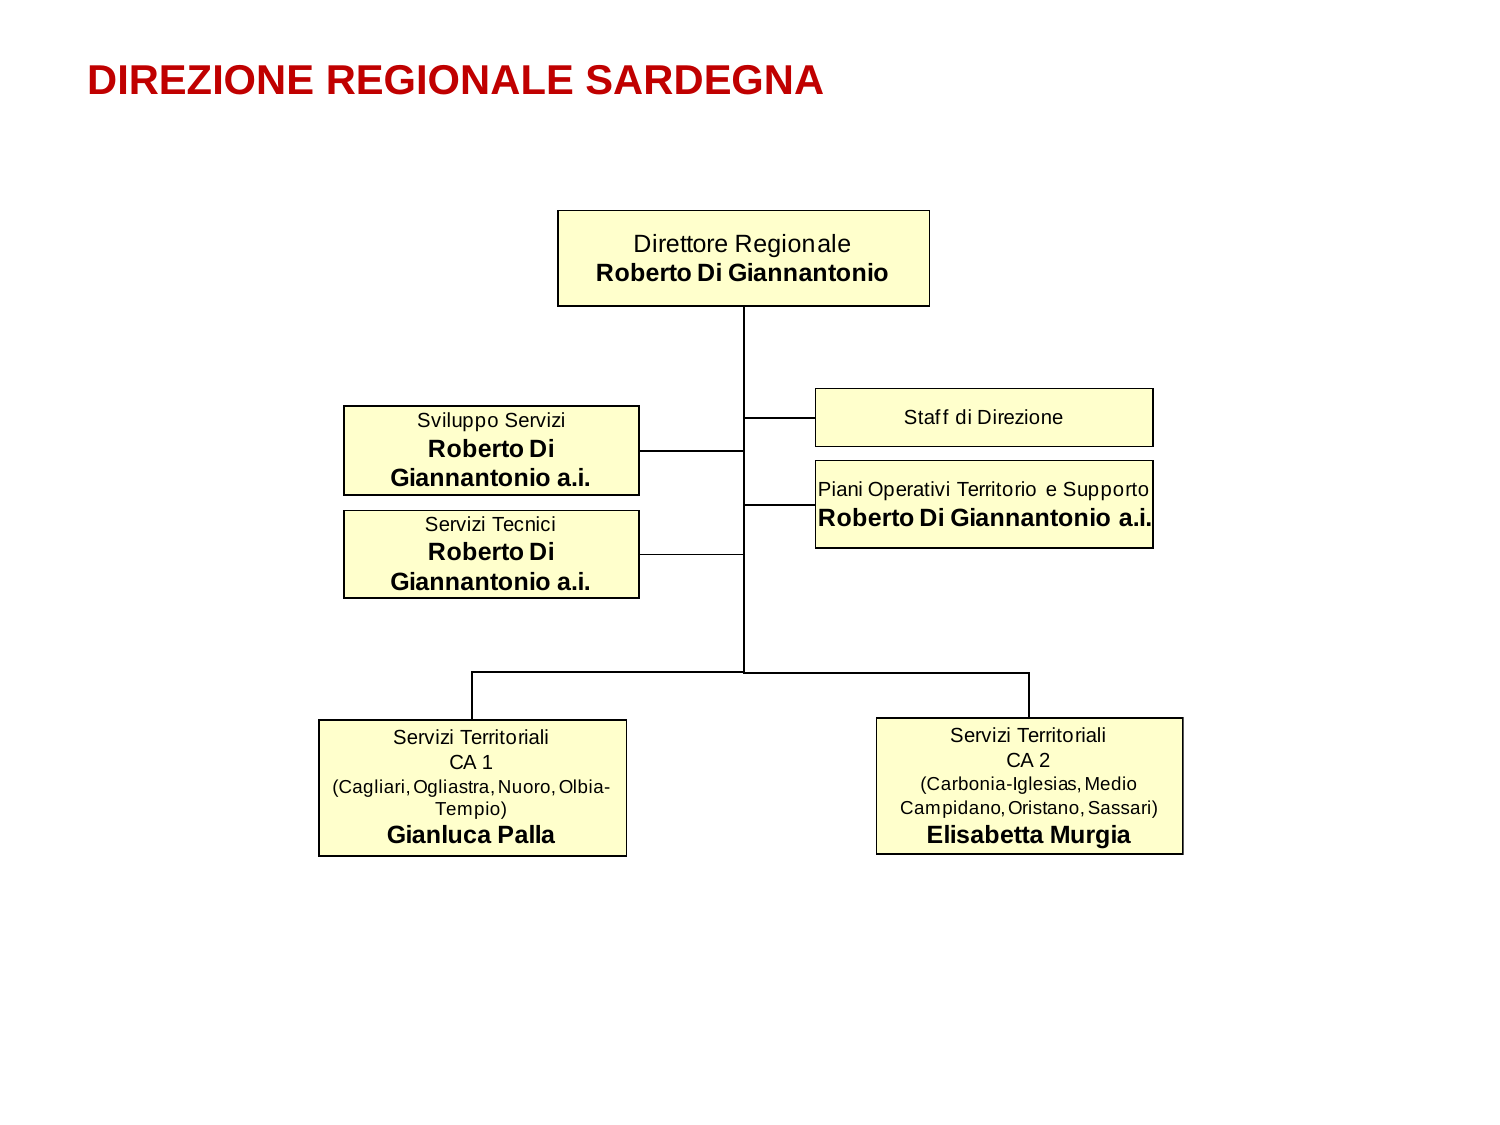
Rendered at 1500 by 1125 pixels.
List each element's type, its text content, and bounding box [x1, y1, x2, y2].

title DIREZIONE REGIONALE SARDEGNA [72, 45, 1462, 128]
picture [316, 208, 1184, 857]
